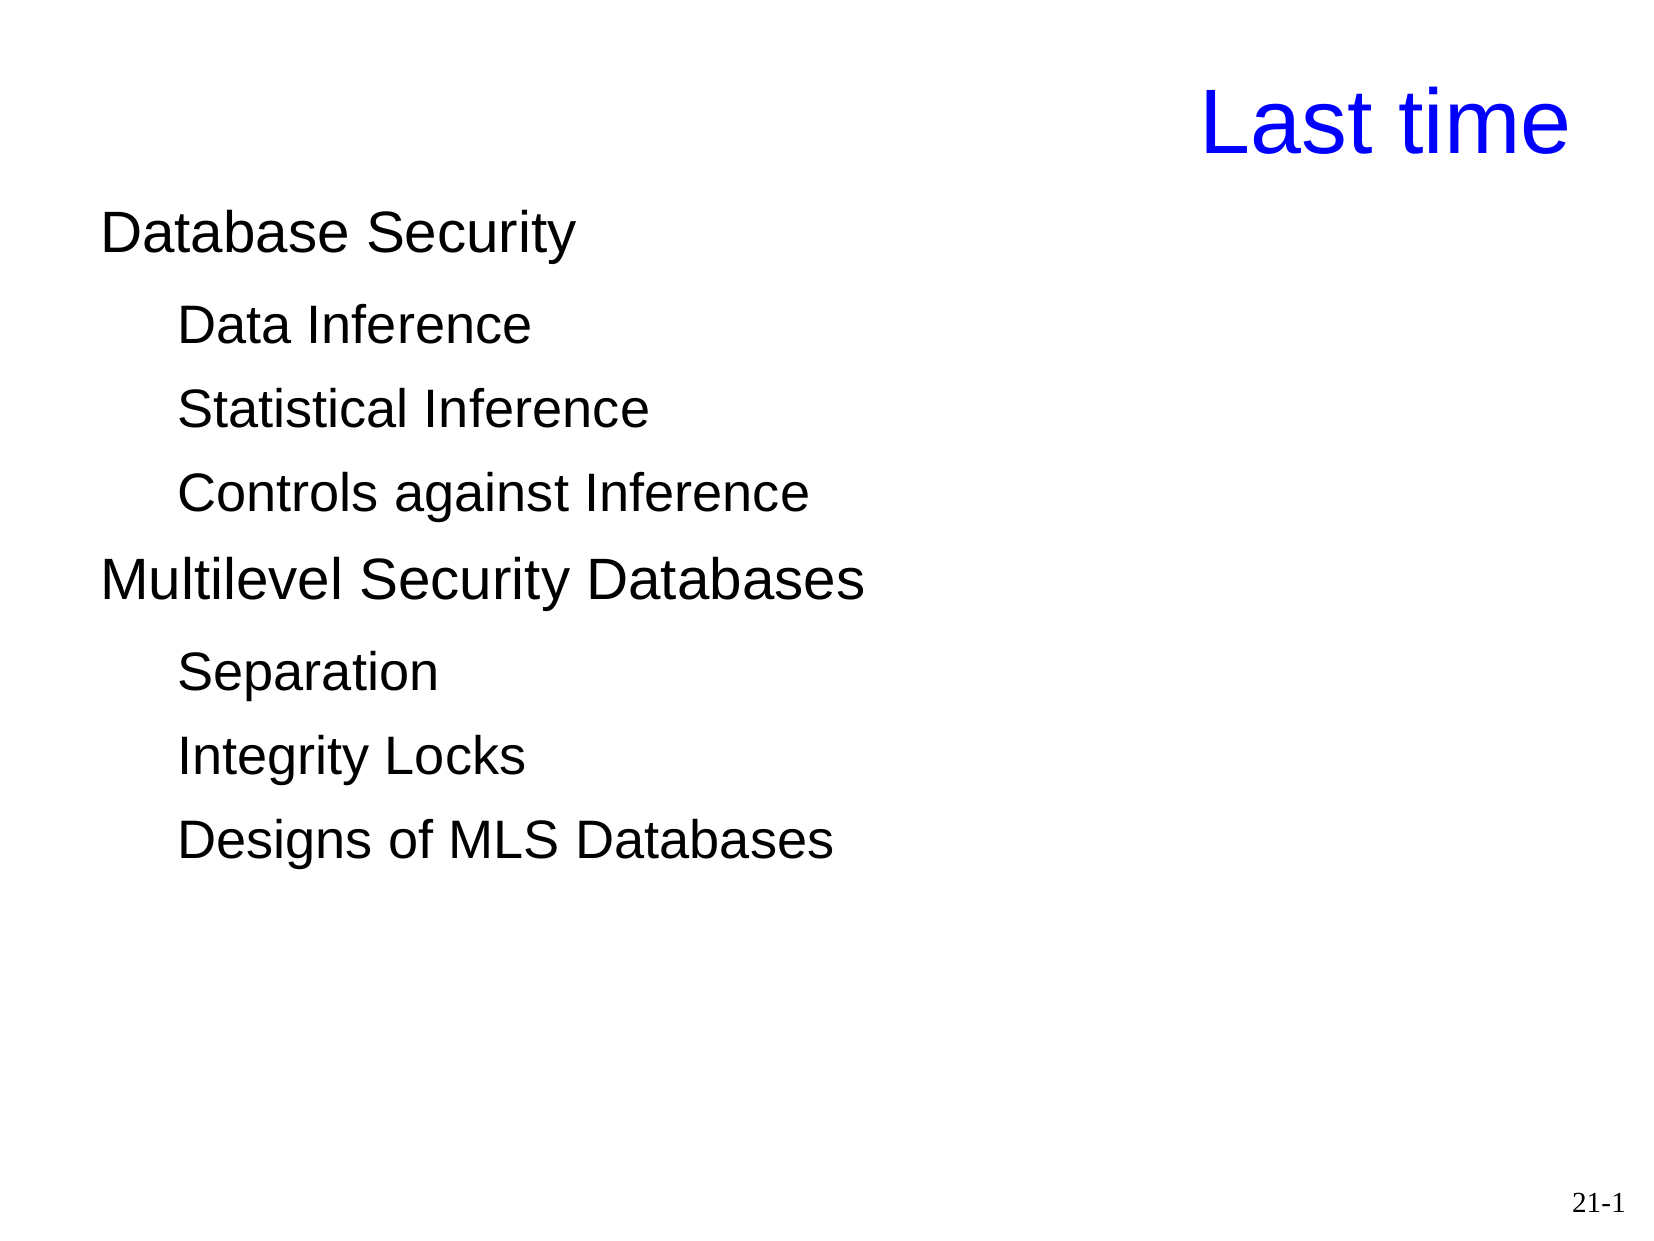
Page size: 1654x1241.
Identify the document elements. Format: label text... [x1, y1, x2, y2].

list Database Security Data Inference Statistical Inference Controls against Inference Multilevel Security Databases Separation Integrity Locks Designs of MLS Databases [82, 199, 1571, 1145]
title Last time [84, 18, 1573, 226]
